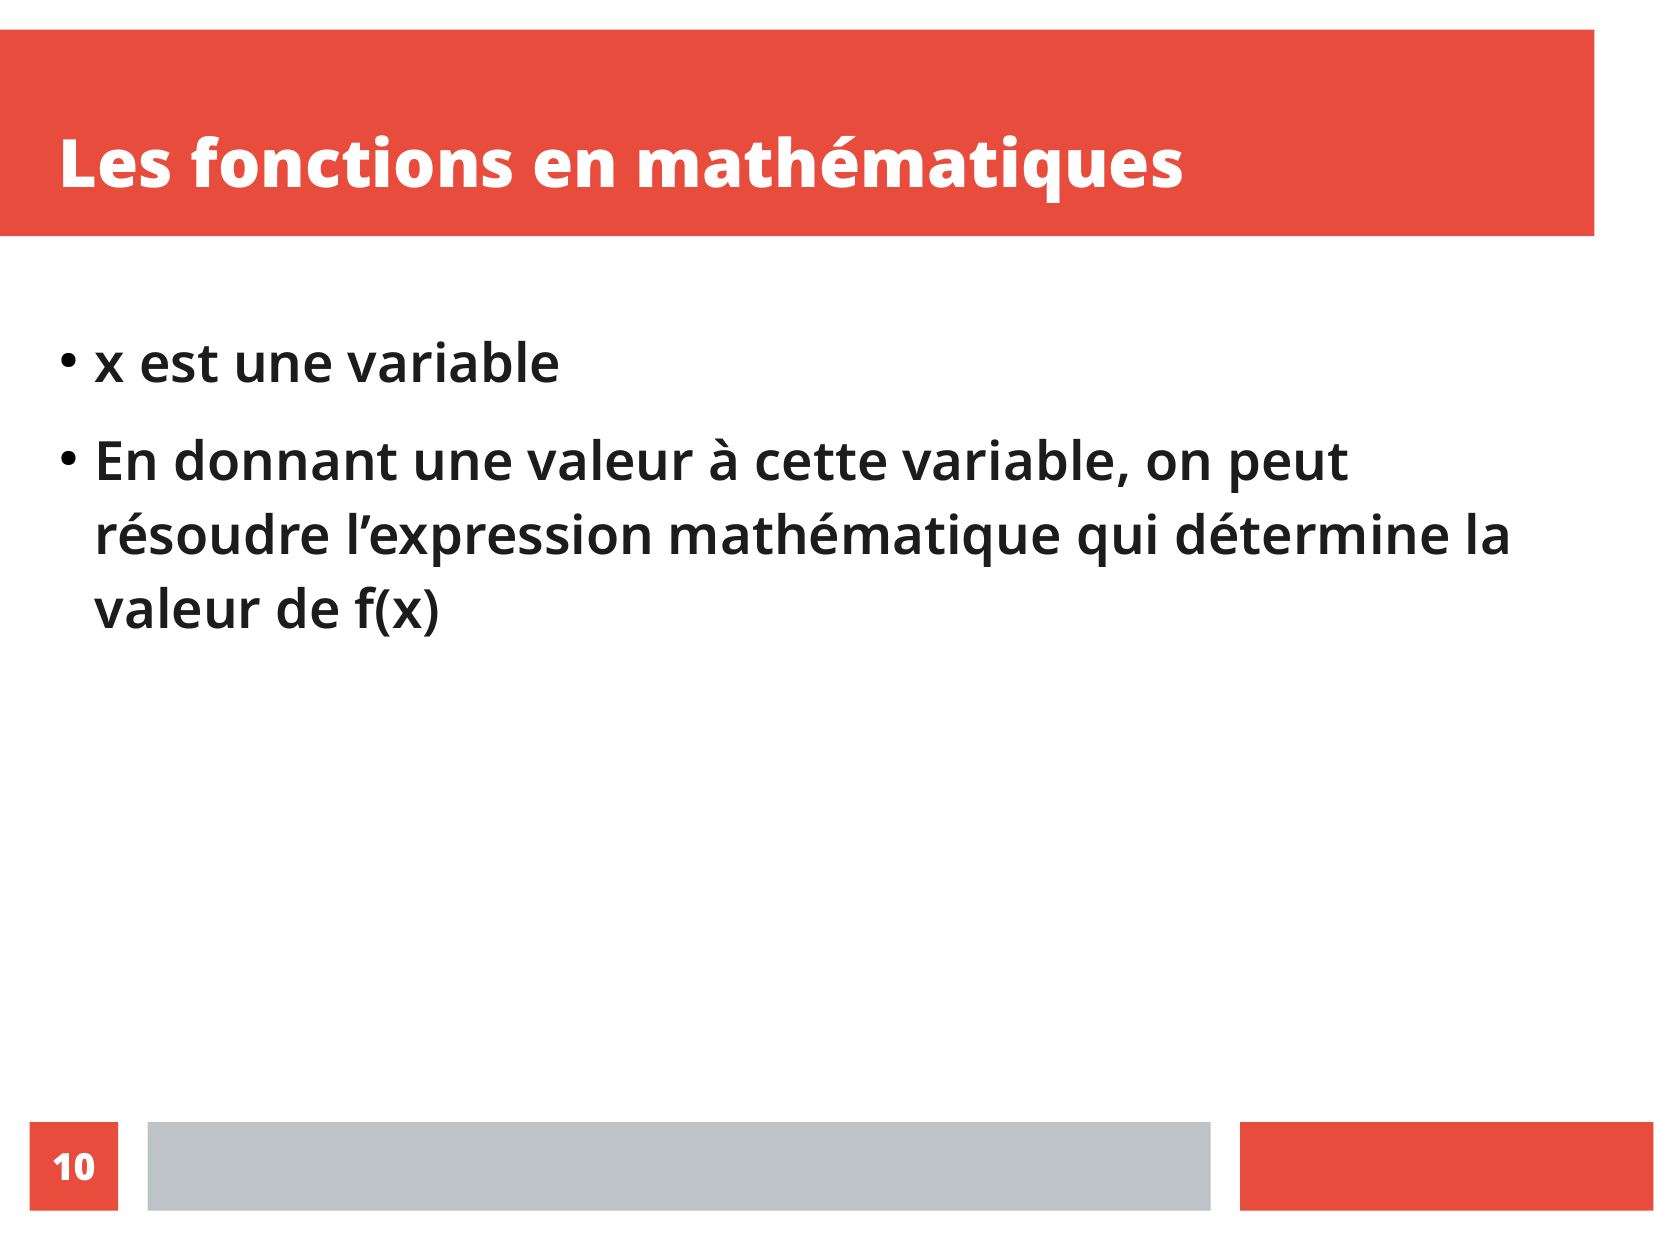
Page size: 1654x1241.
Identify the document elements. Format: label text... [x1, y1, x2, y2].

list x est une variable En donnant une valeur à cette variable, on peut résoudre l’expression mathématique qui détermine la valeur de f(x) [59, 324, 1565, 1093]
title Les fonctions en mathématiques [59, 59, 1595, 207]
